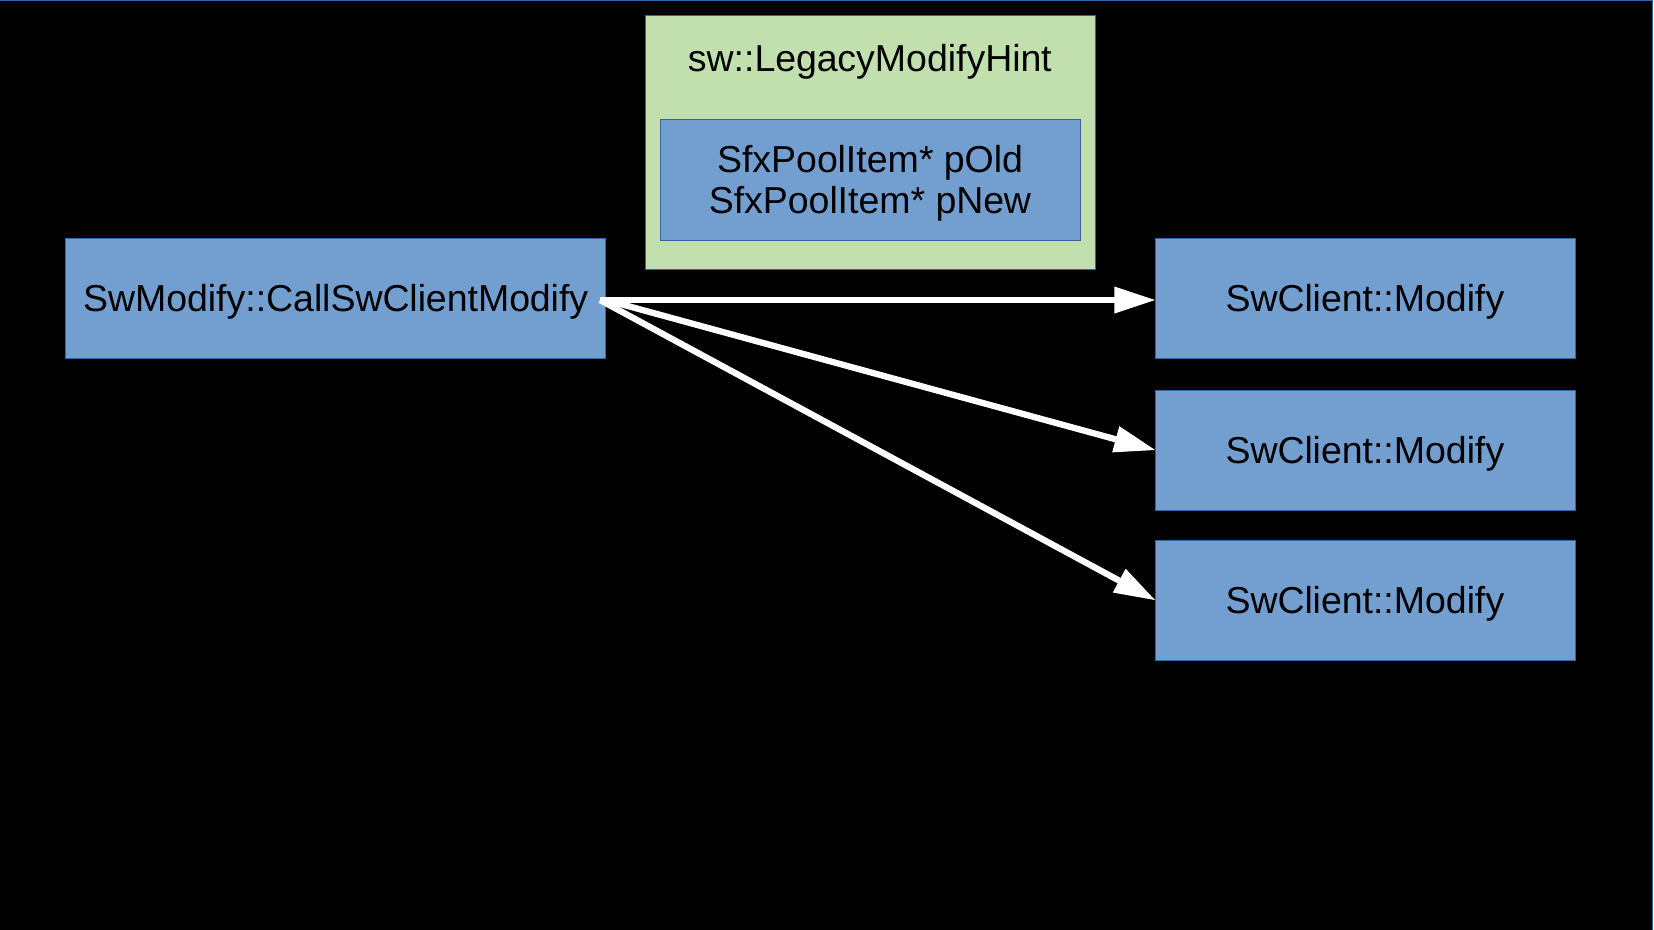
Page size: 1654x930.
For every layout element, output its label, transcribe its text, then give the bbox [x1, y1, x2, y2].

text_box sw::LegacyModifyHint [645, 15, 1096, 270]
text_box SfxPoolItem* pOld SfxPoolItem* pNew [660, 119, 1081, 241]
text_box SwClient::Modify [1155, 238, 1576, 359]
text_box SwClient::Modify [1155, 540, 1576, 661]
text_box [0, 0, 1653, 930]
text_box SwModify::CallSwClientModify [65, 238, 606, 359]
text_box SwClient::Modify [1155, 390, 1576, 511]
